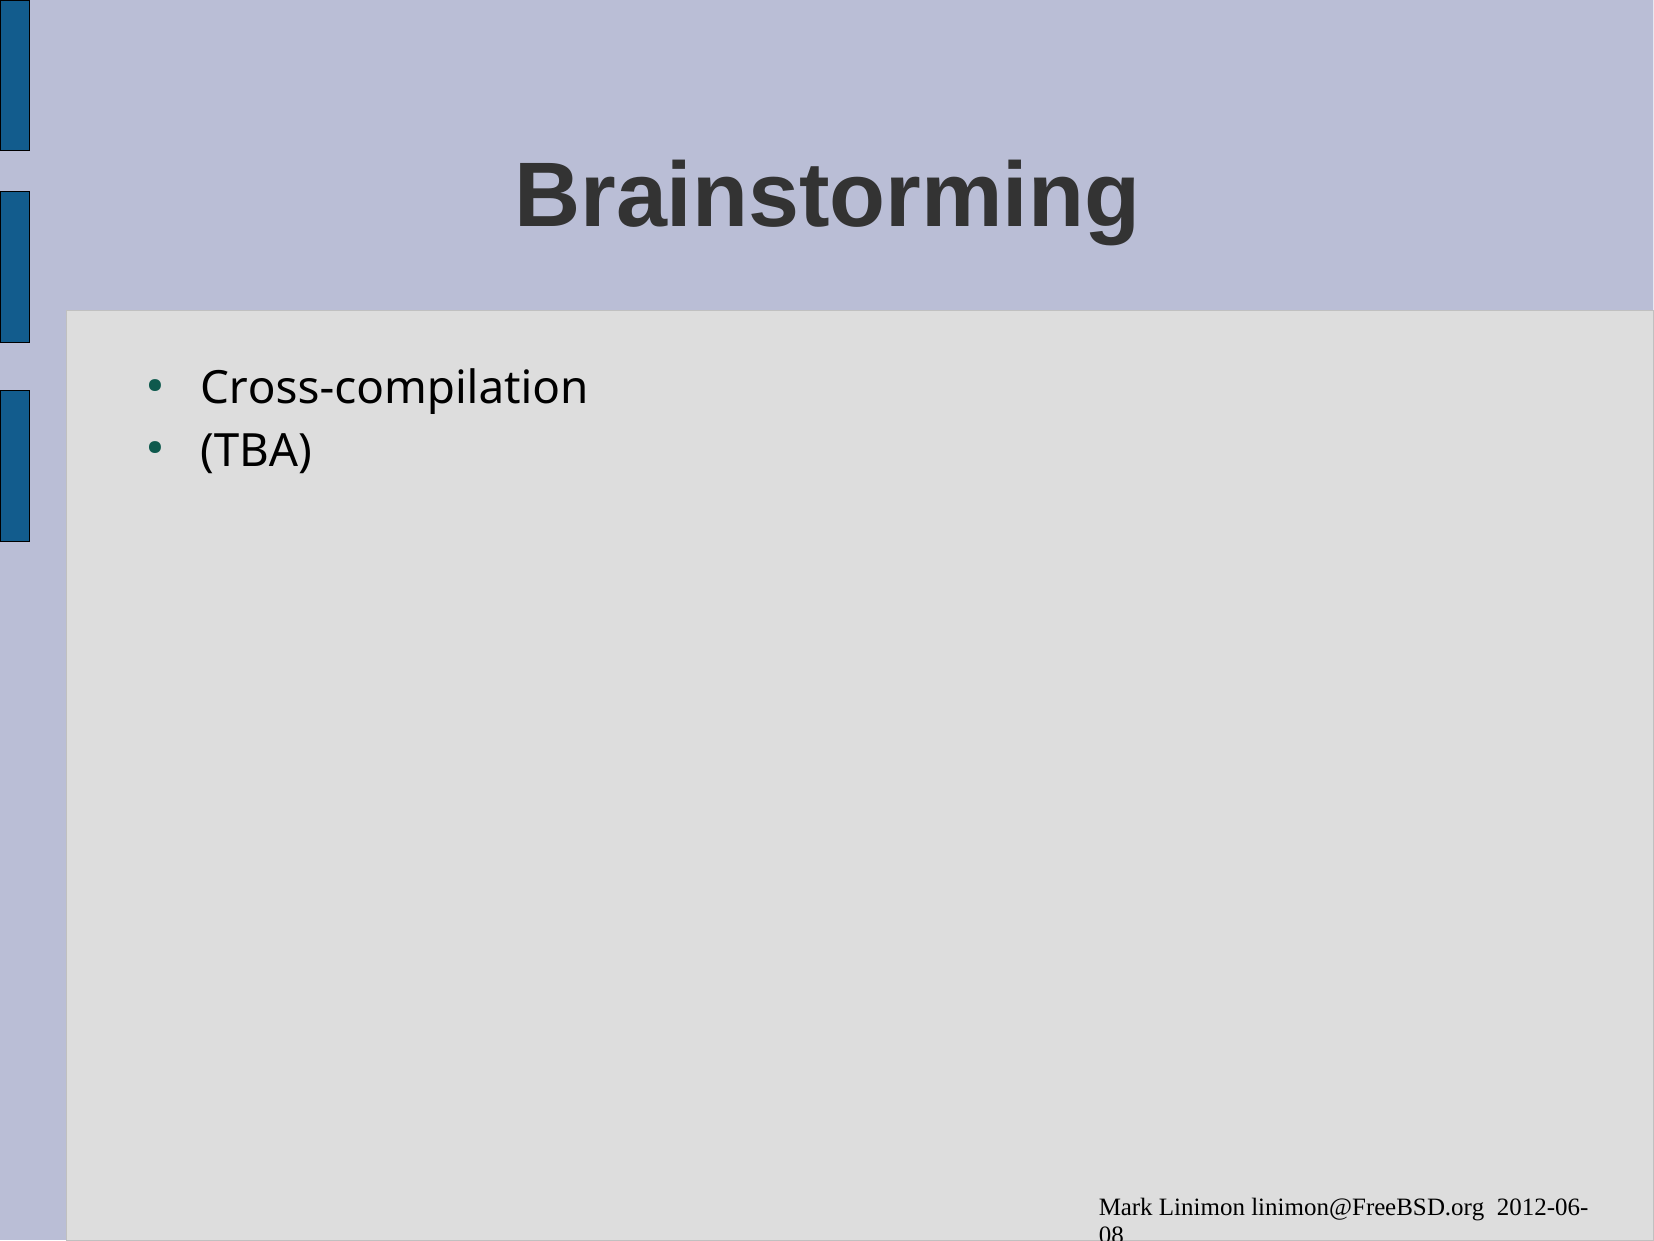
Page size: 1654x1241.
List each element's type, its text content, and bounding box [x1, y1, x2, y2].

text_box Mark Linimon linimon@FreeBSD.org 2012-06-08 [1098, 1193, 1613, 1222]
title Brainstorming [121, 91, 1534, 299]
list Cross-compilation (TBA) [129, 354, 1542, 1174]
